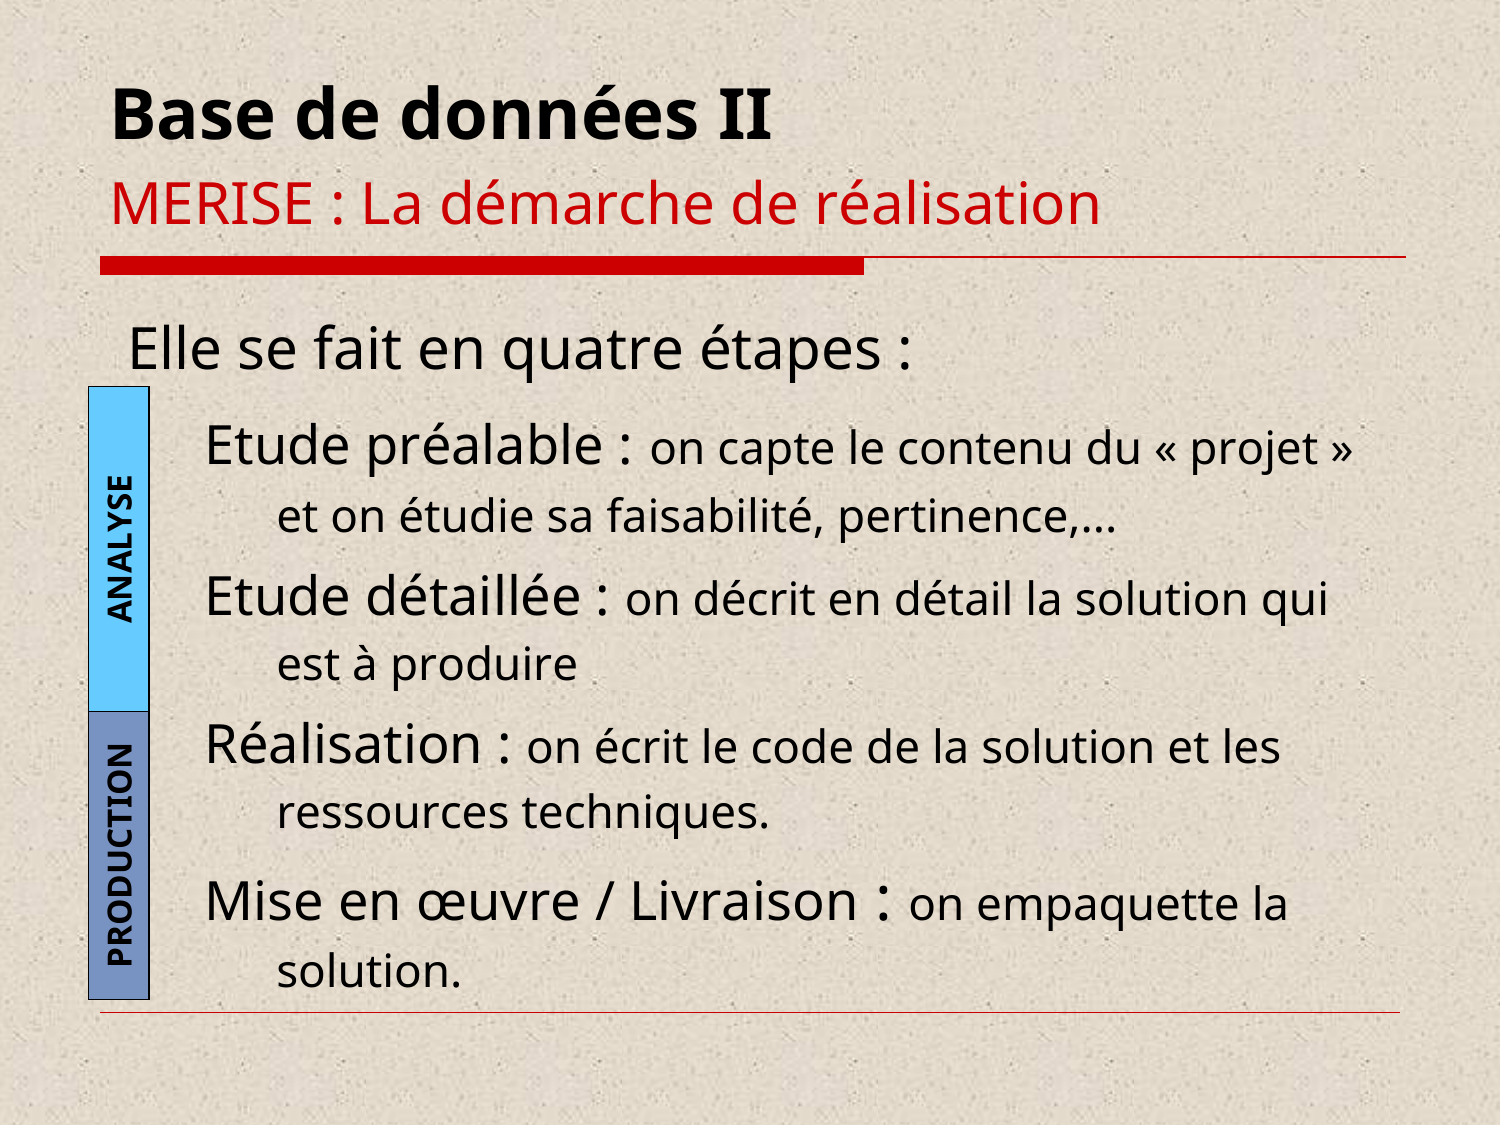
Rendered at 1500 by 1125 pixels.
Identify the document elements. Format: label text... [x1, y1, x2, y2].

picture [0, 0, 1500, 1125]
title Base de données II MERISE : La démarche de réalisation [94, 49, 1407, 250]
list Elle se fait en quatre étapes : Etude préalable : on capte le contenu du « projet » et on étudie sa faisabilité, pertinence,... Etude détaillée : on décrit en détail la solution qui est à produire Réalisation : on écrit le code de la solution et les ressources techniques. Mise en œuvre / Livraison : on empaquette la solution. [112, 299, 1388, 1000]
text_box ANALYSE [88, 386, 149, 711]
text_box PRODUCTION [88, 711, 149, 1000]
